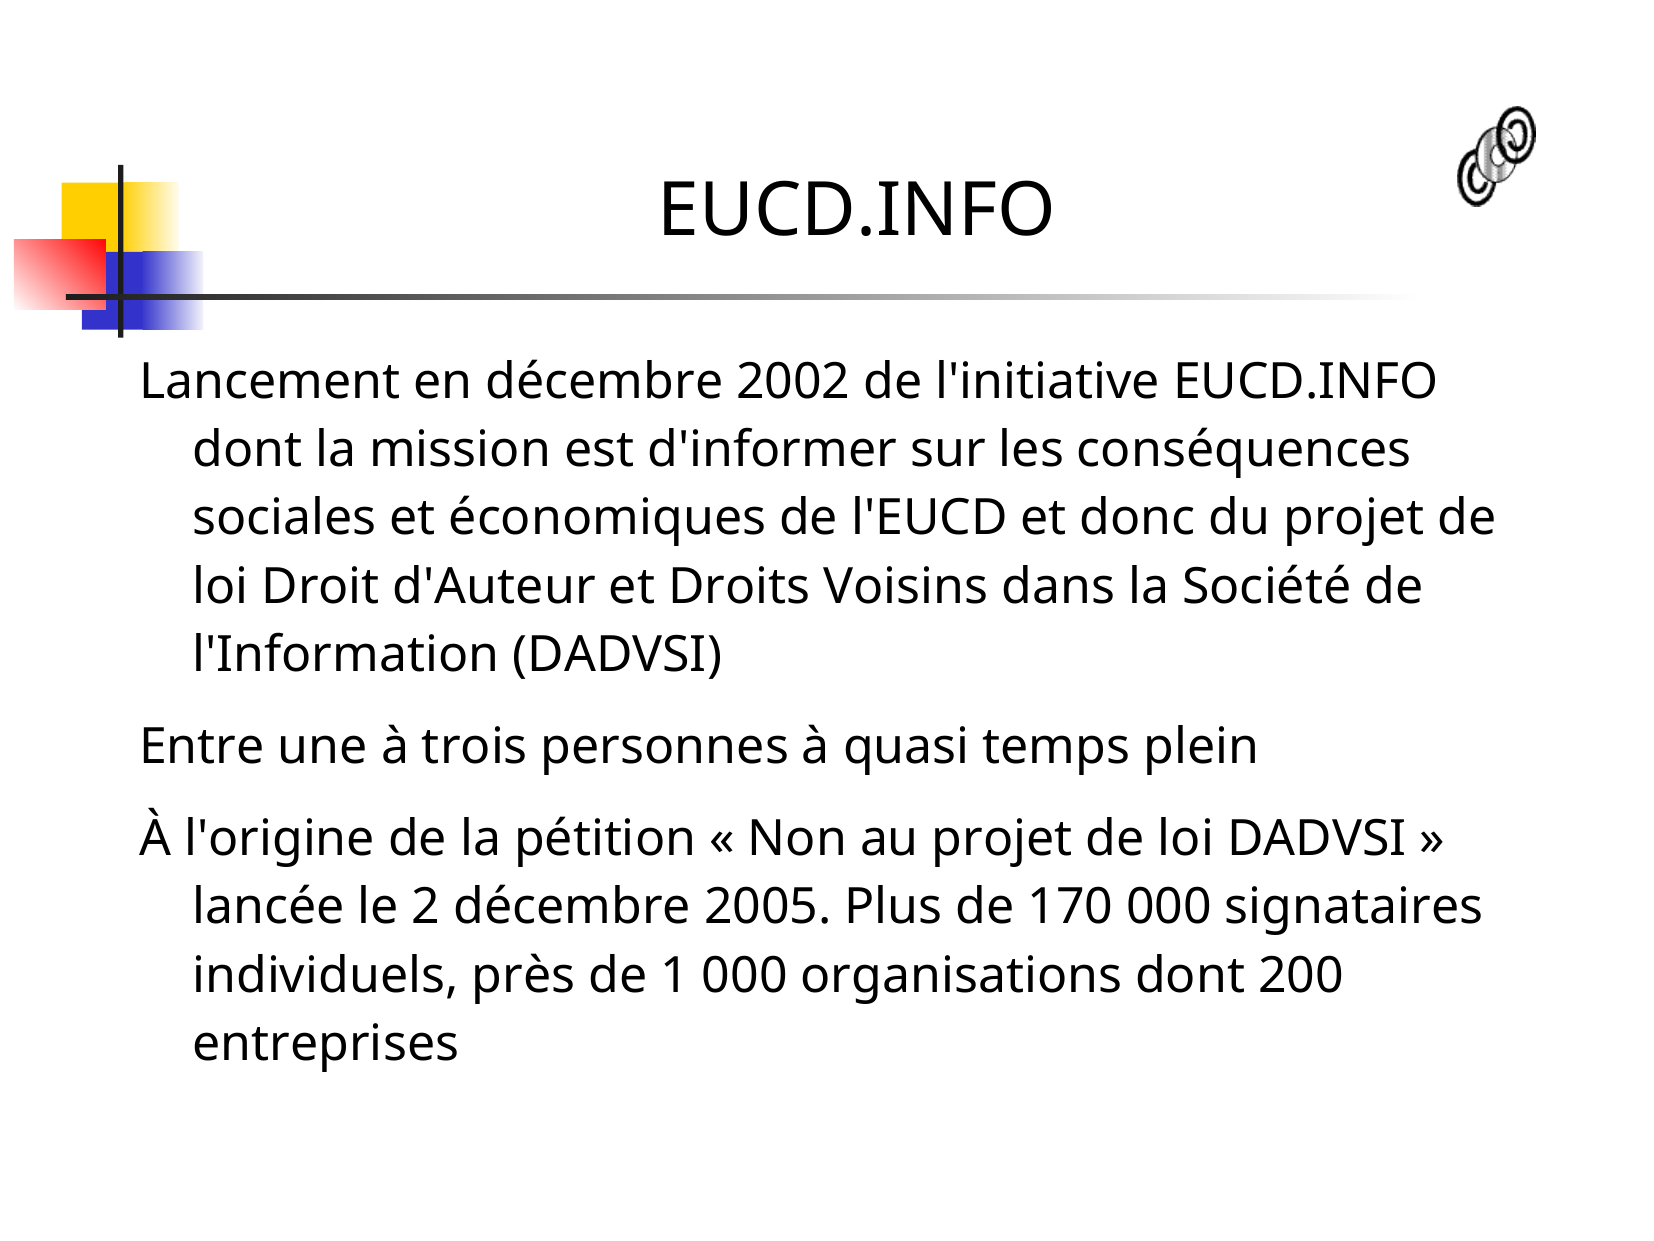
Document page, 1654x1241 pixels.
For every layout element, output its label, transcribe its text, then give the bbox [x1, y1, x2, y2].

list Lancement en décembre 2002 de l'initiative EUCD.INFO dont la mission est d'informer sur les conséquences sociales et économiques de l'EUCD et donc du projet de loi Droit d'Auteur et Droits Voisins dans la Société de l'Information (DADVSI) Entre une à trois personnes à quasi temps plein À l'origine de la pétition « Non au projet de loi DADVSI » lancée le 2 décembre 2005. Plus de 170 000 signataires individuels, près de 1 000 organisations dont 200 entreprises [121, 344, 1534, 1112]
picture [1457, 106, 1536, 207]
title EUCD.INFO [121, 110, 1534, 303]
